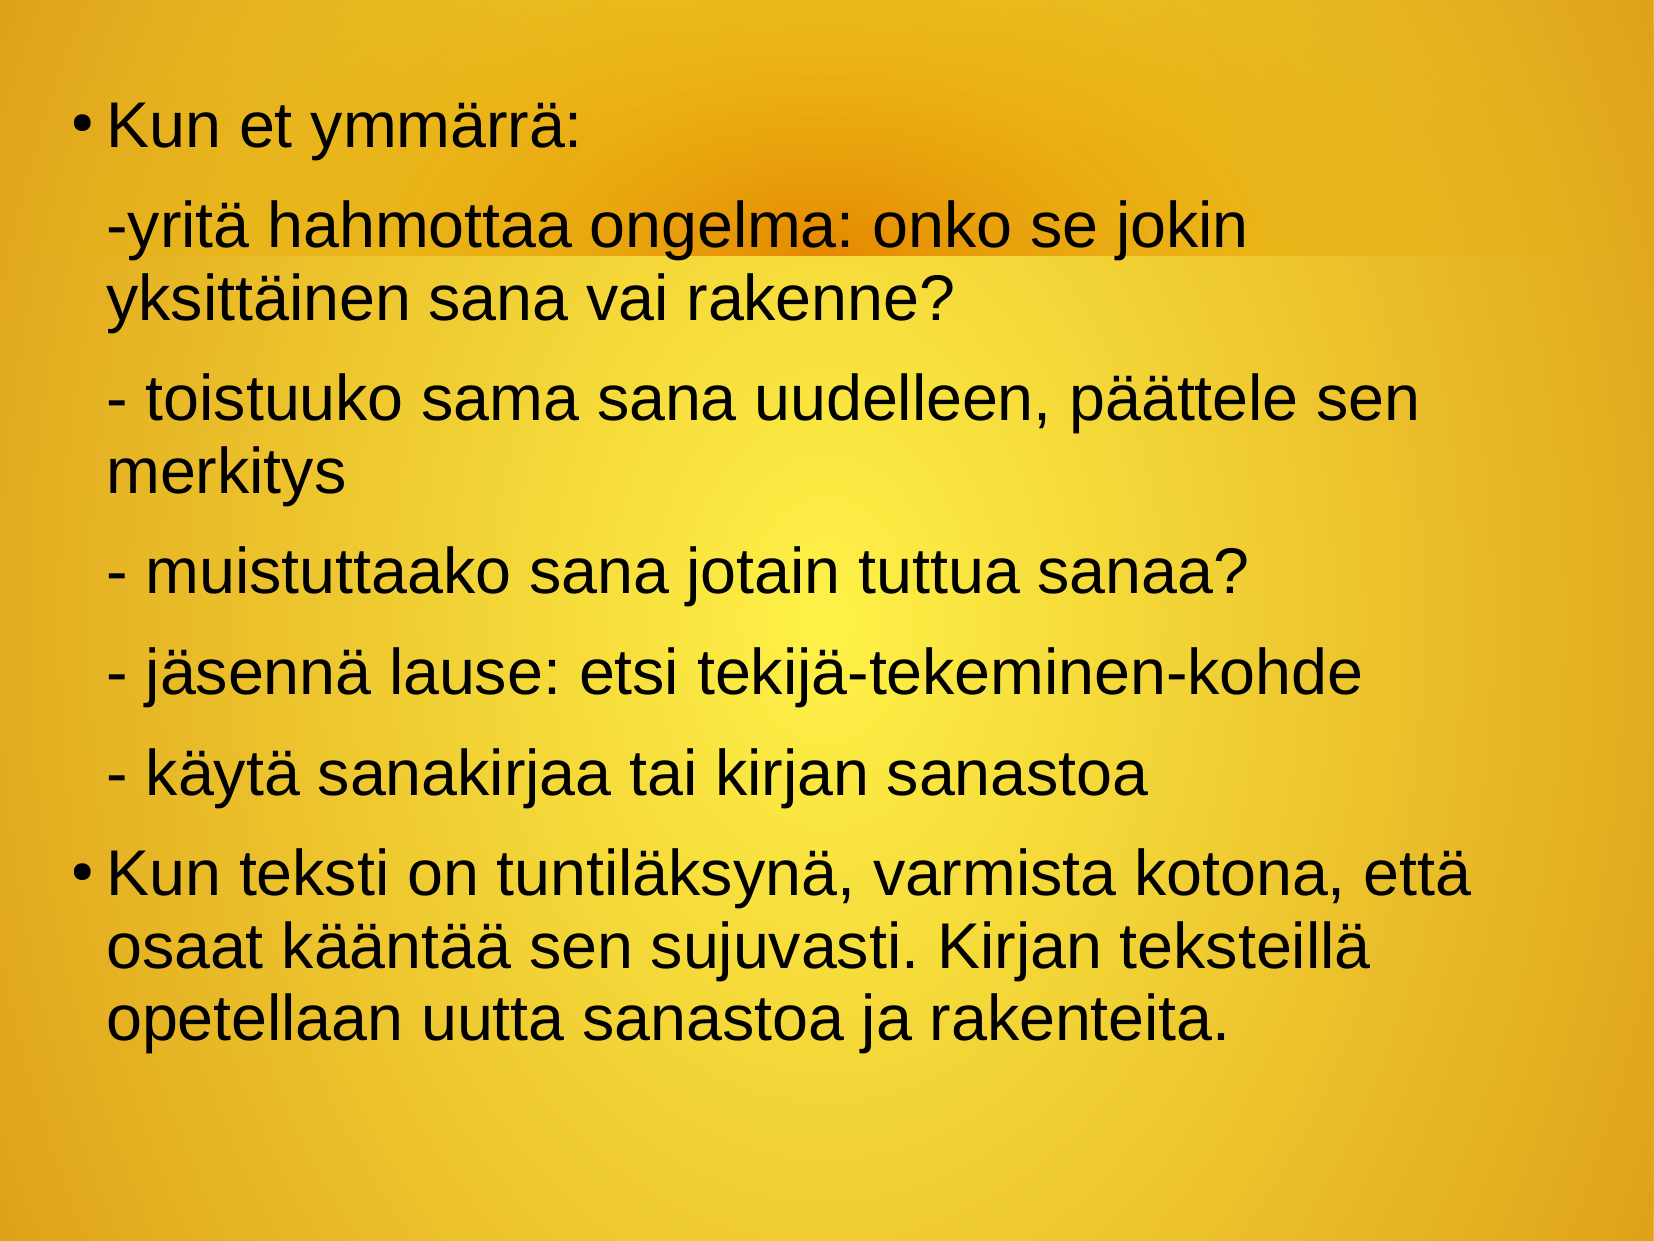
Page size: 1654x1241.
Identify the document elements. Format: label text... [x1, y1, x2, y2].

list Kun et ymmärrä: -yritä hahmottaa ongelma: onko se jokin yksittäinen sana vai rakenne? - toistuuko sama sana uudelleen, päättele sen merkitys - muistuttaako sana jotain tuttua sanaa? - jäsennä lause: etsi tekijä-tekeminen-kohde - käytä sanakirjaa tai kirjan sanastoa Kun teksti on tuntiläksynä, varmista kotona, että osaat kääntää sen sujuvasti. Kirjan teksteillä opetellaan uutta sanastoa ja rakenteita. [59, 88, 1565, 1063]
